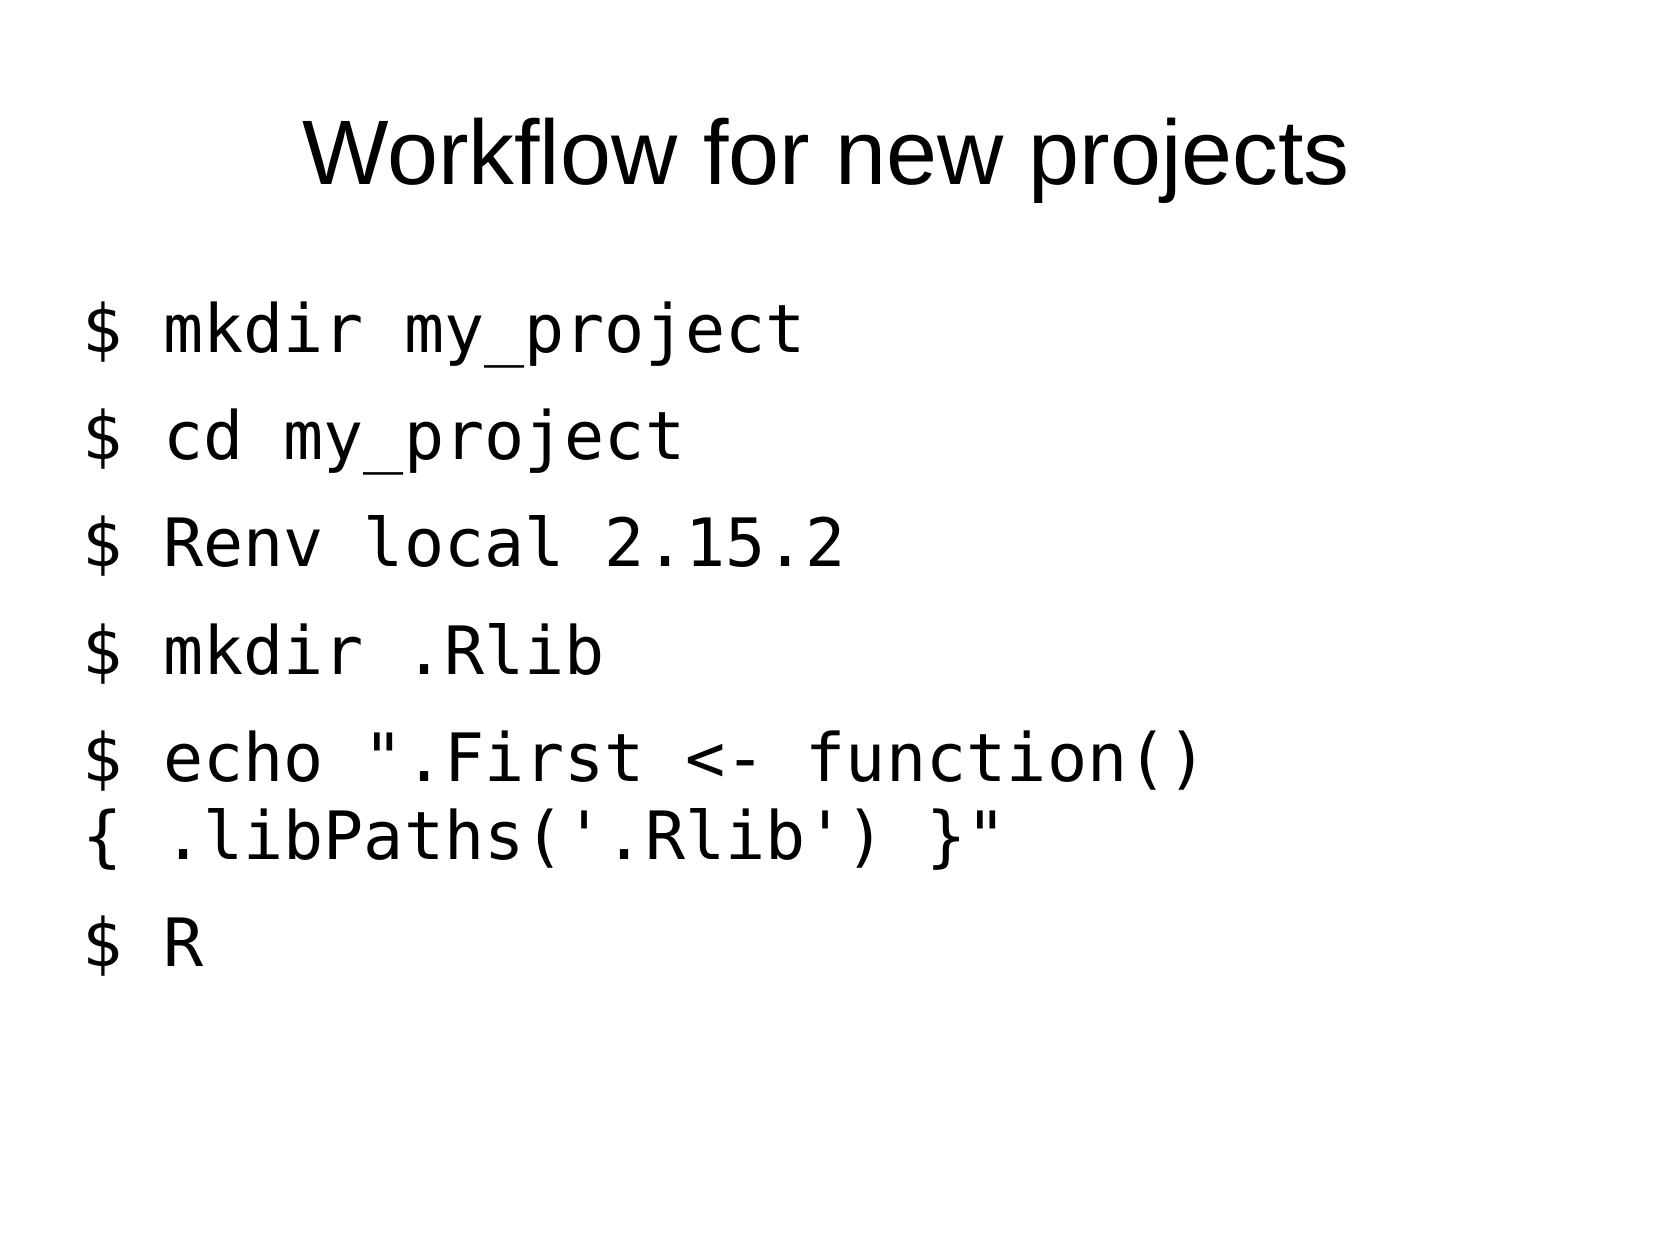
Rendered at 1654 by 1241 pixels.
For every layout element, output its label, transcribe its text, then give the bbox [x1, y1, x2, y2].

title Workflow for new projects [82, 49, 1571, 257]
list $ mkdir my_project $ cd my_project $ Renv local 2.15.2 $ mkdir .Rlib $ echo ".First <- function() { .libPaths('.Rlib') }" $ R [82, 290, 1538, 1010]
